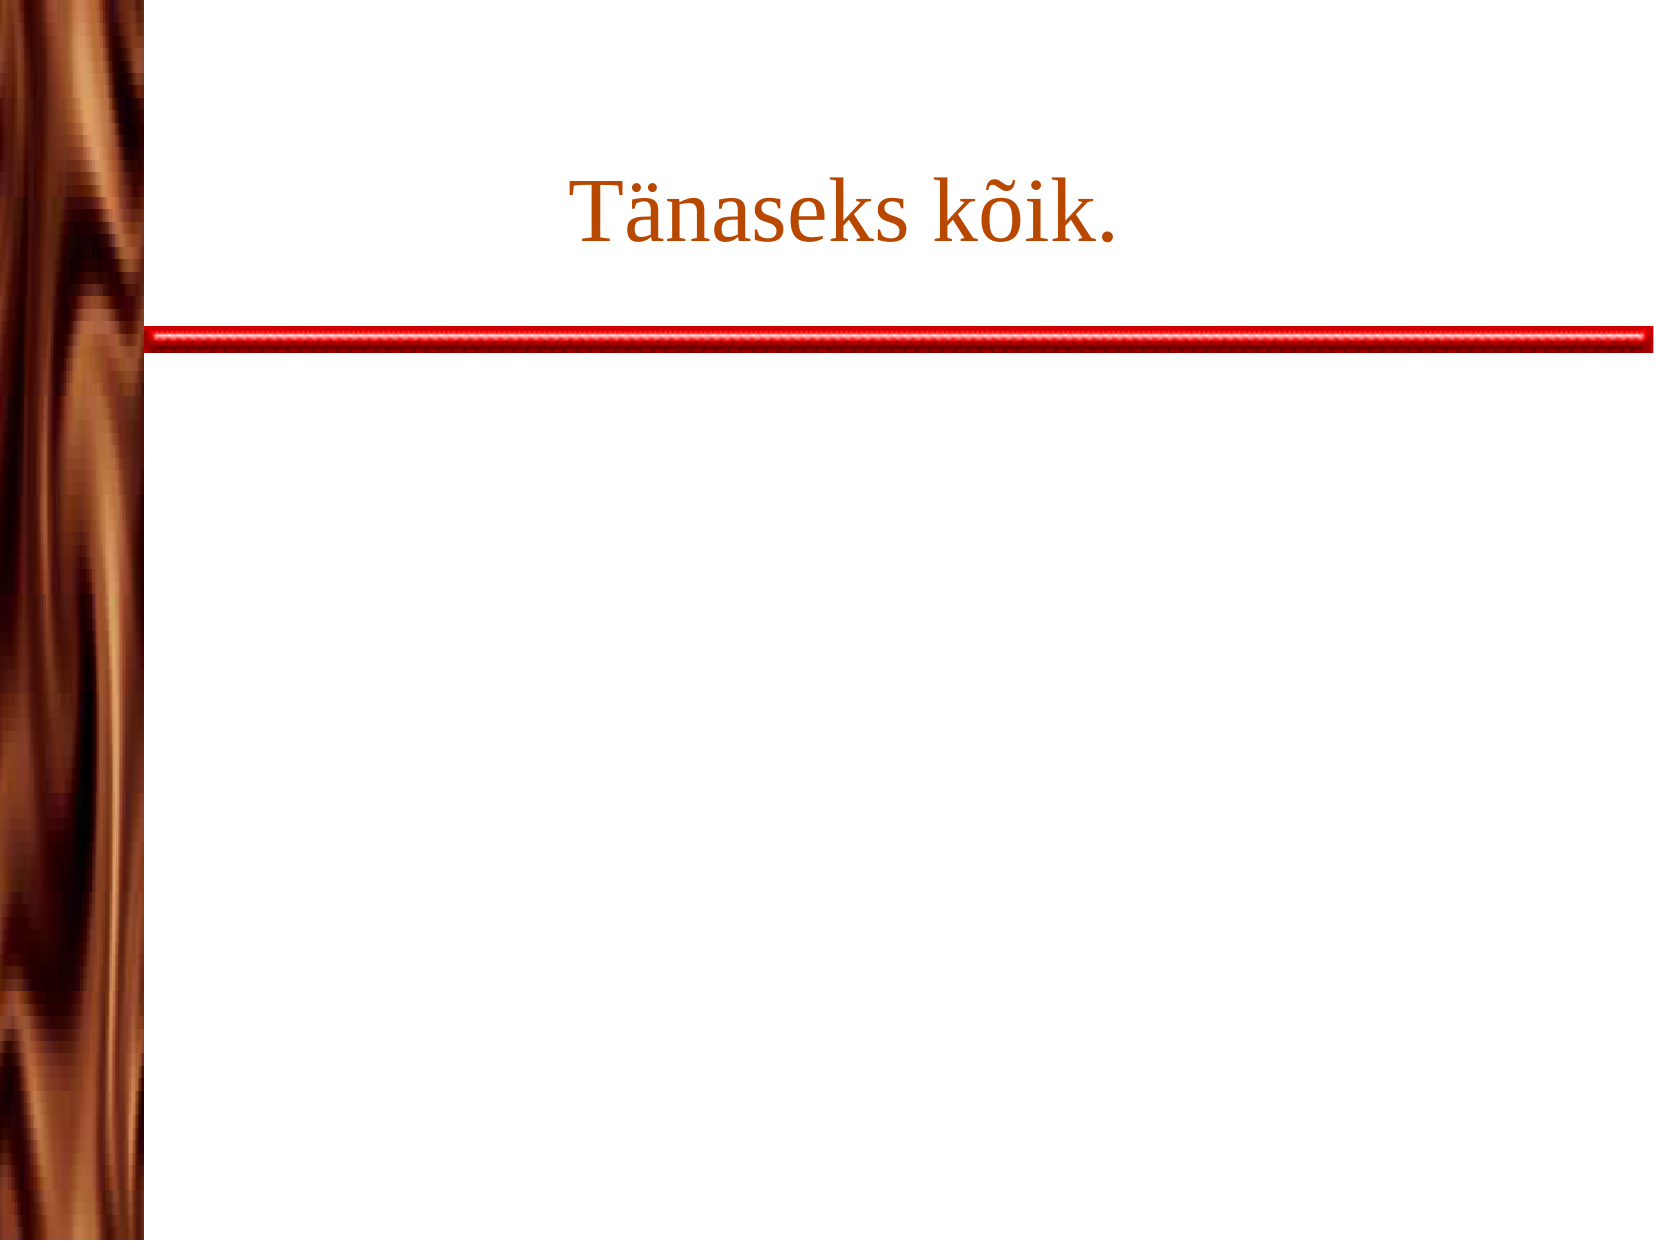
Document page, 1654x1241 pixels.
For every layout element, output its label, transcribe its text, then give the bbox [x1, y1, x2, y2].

picture [0, 0, 1654, 1240]
title Tänaseks kõik. [121, 100, 1533, 312]
